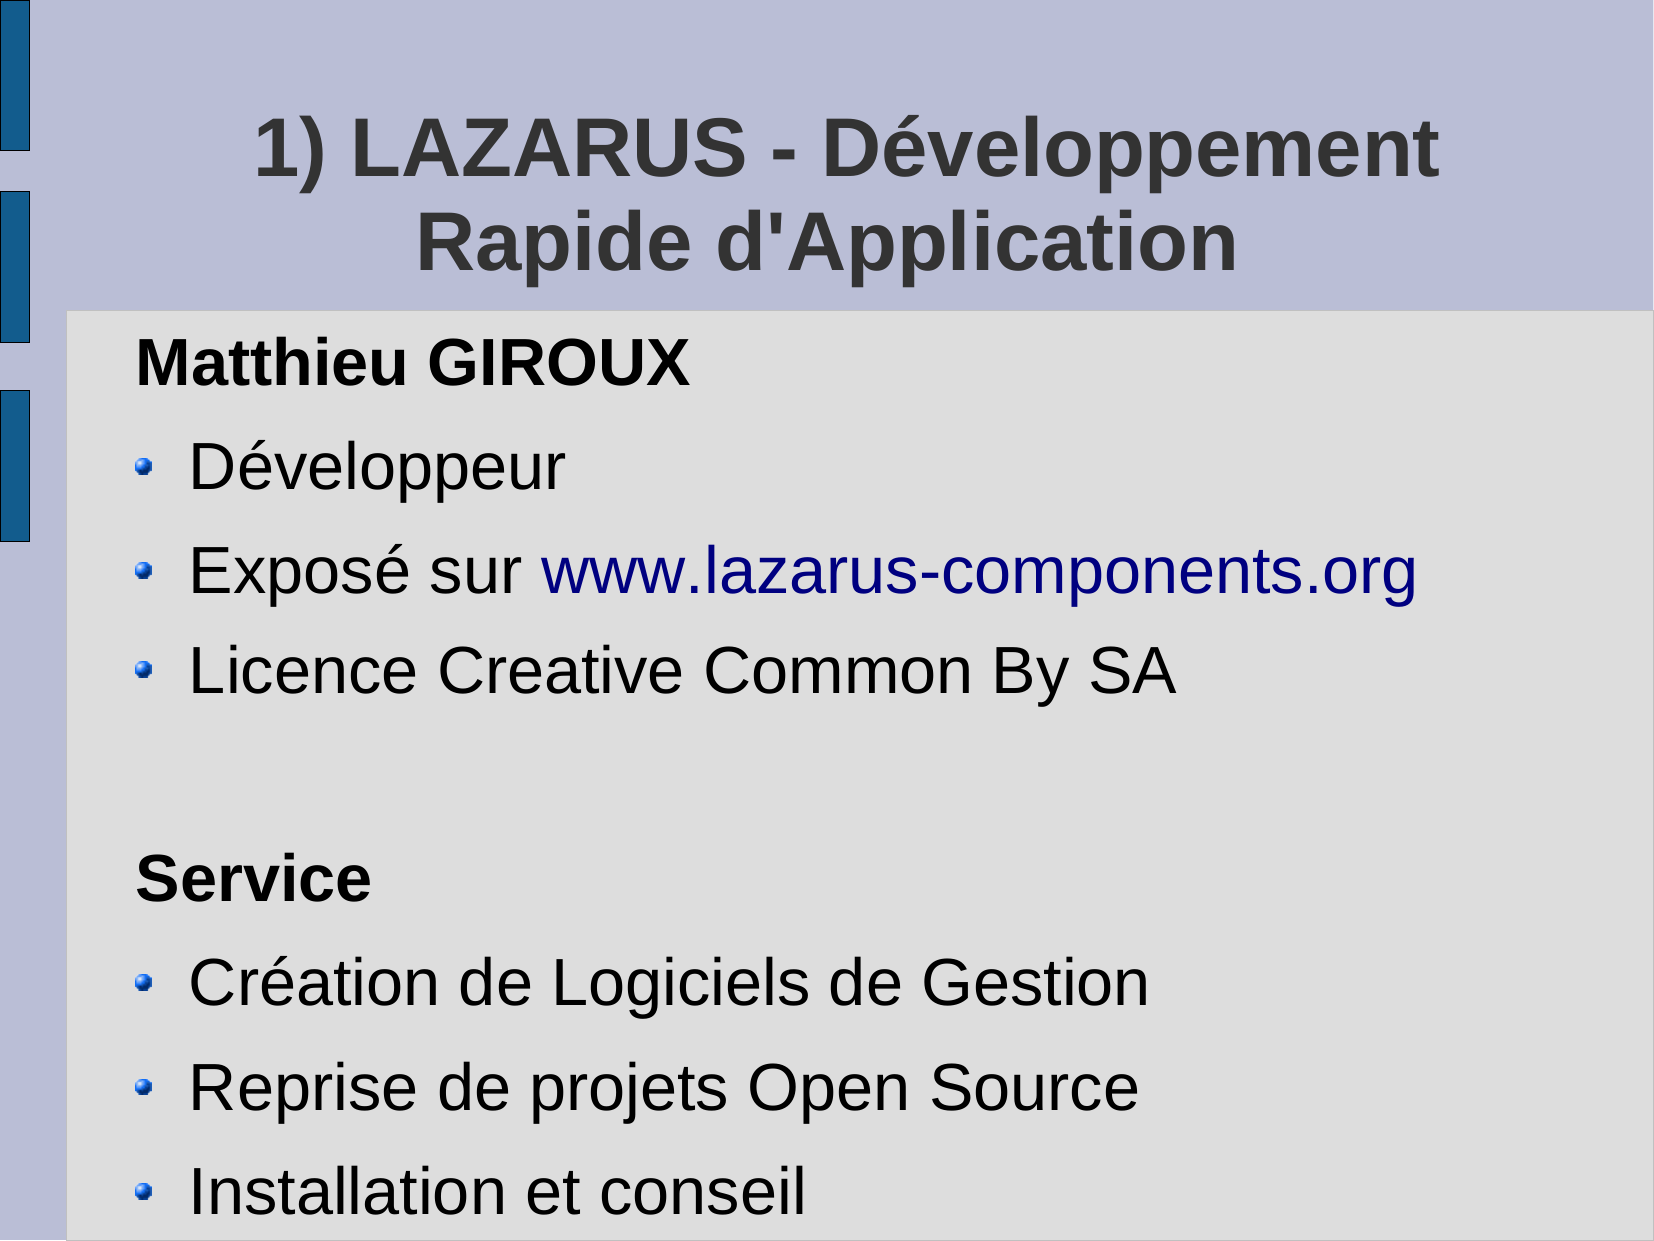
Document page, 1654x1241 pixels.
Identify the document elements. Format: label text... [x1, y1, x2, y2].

list Matthieu GIROUX Développeur Exposé sur www.lazarus-components.org Licence Creative Common By SA Service Création de Logiciels de Gestion Reprise de projets Open Source Installation et conseil [118, 324, 1531, 1229]
title 1) LAZARUS - Développement Rapide d'Application [121, 91, 1534, 299]
